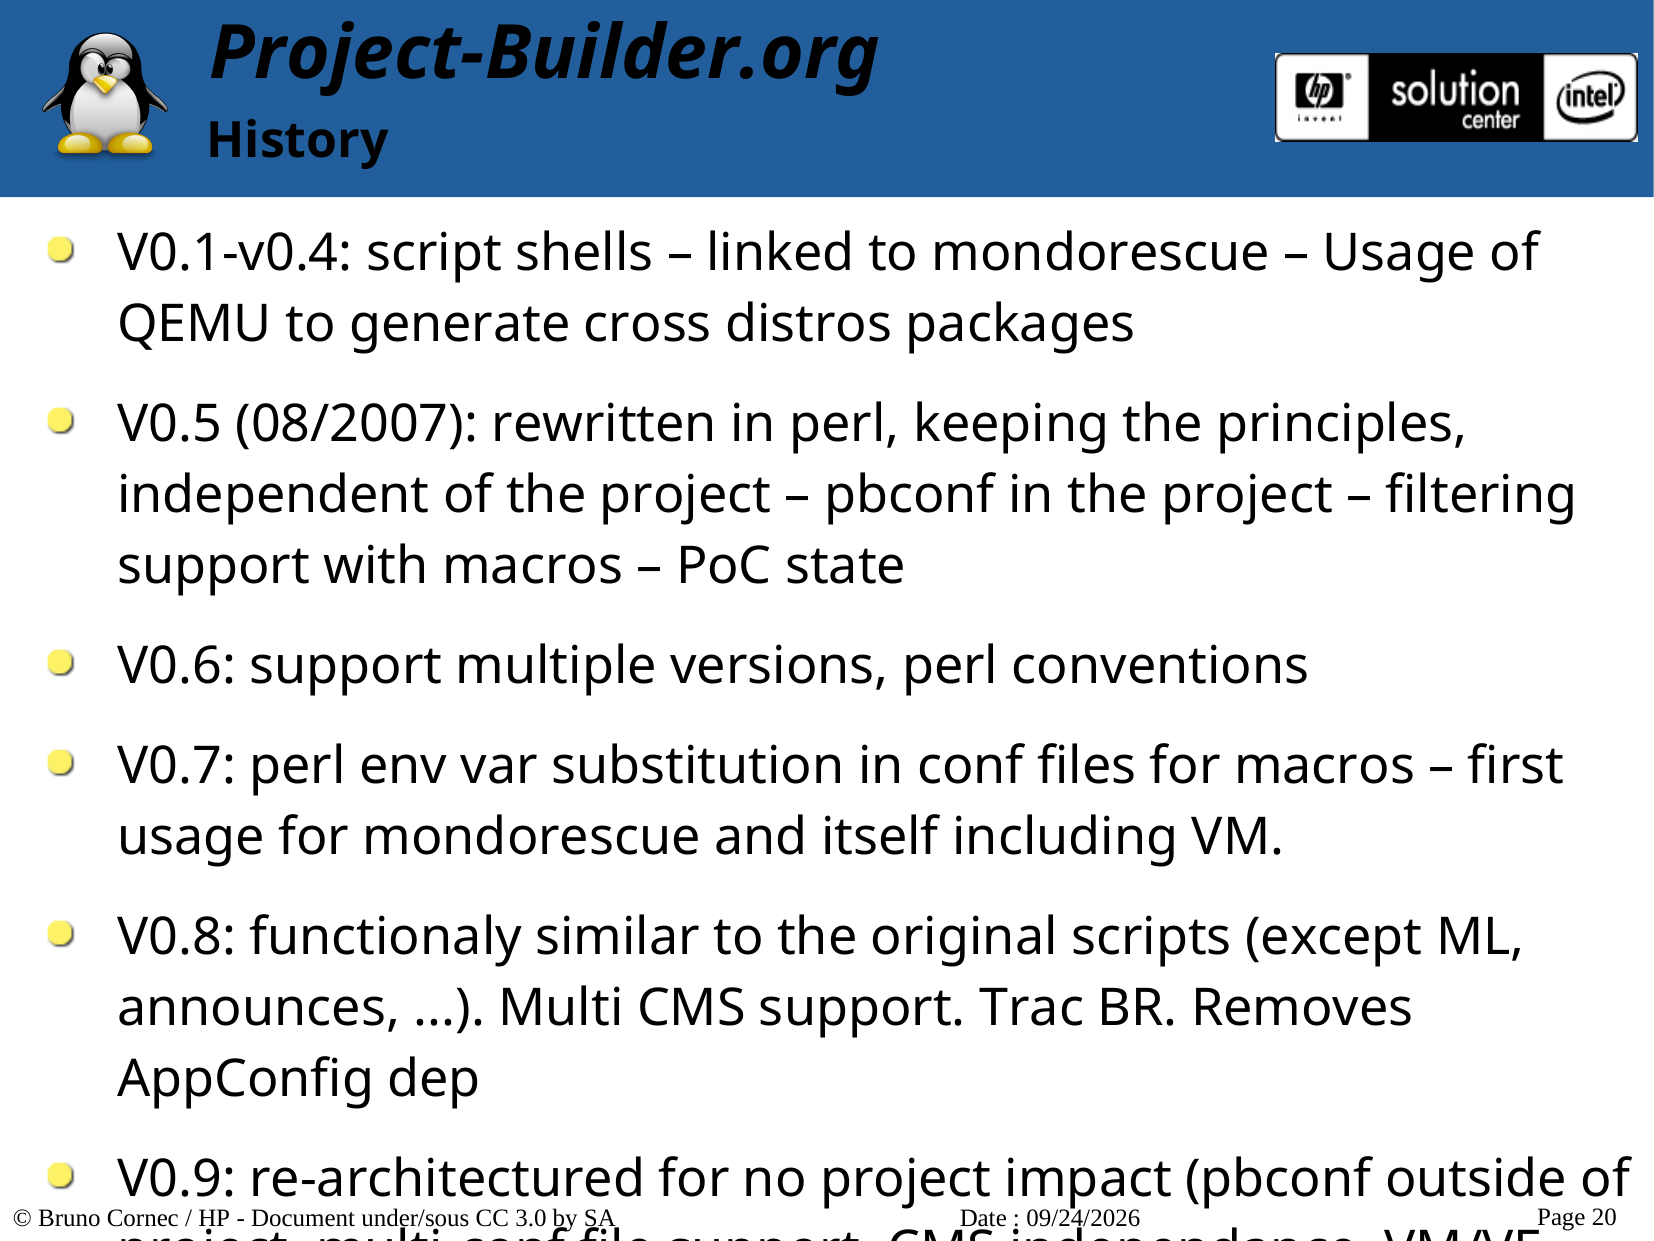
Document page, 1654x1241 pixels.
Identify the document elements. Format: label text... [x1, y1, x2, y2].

title History [206, 59, 1121, 221]
picture [1275, 53, 1638, 142]
list V0.1-v0.4: script shells – linked to mondorescue – Usage of QEMU to generate cross distros packages V0.5 (08/2007): rewritten in perl, keeping the principles, independent of the project – pbconf in the project – filtering support with macros – PoC state V0.6: support multiple versions, perl conventions V0.7: perl env var substitution in conf files for macros – first usage for mondorescue and itself including VM. V0.8: functionaly similar to the original scripts (except ML, announces, ...). Multi CMS support. Trac BR. Removes AppConfig dep V0.9: re-architectured for no project impact (pbconf outside of project, multi-conf file support, CMS independance, VM/VE, separate tar files for build info...) [34, 215, 1642, 1210]
picture [42, 29, 168, 167]
